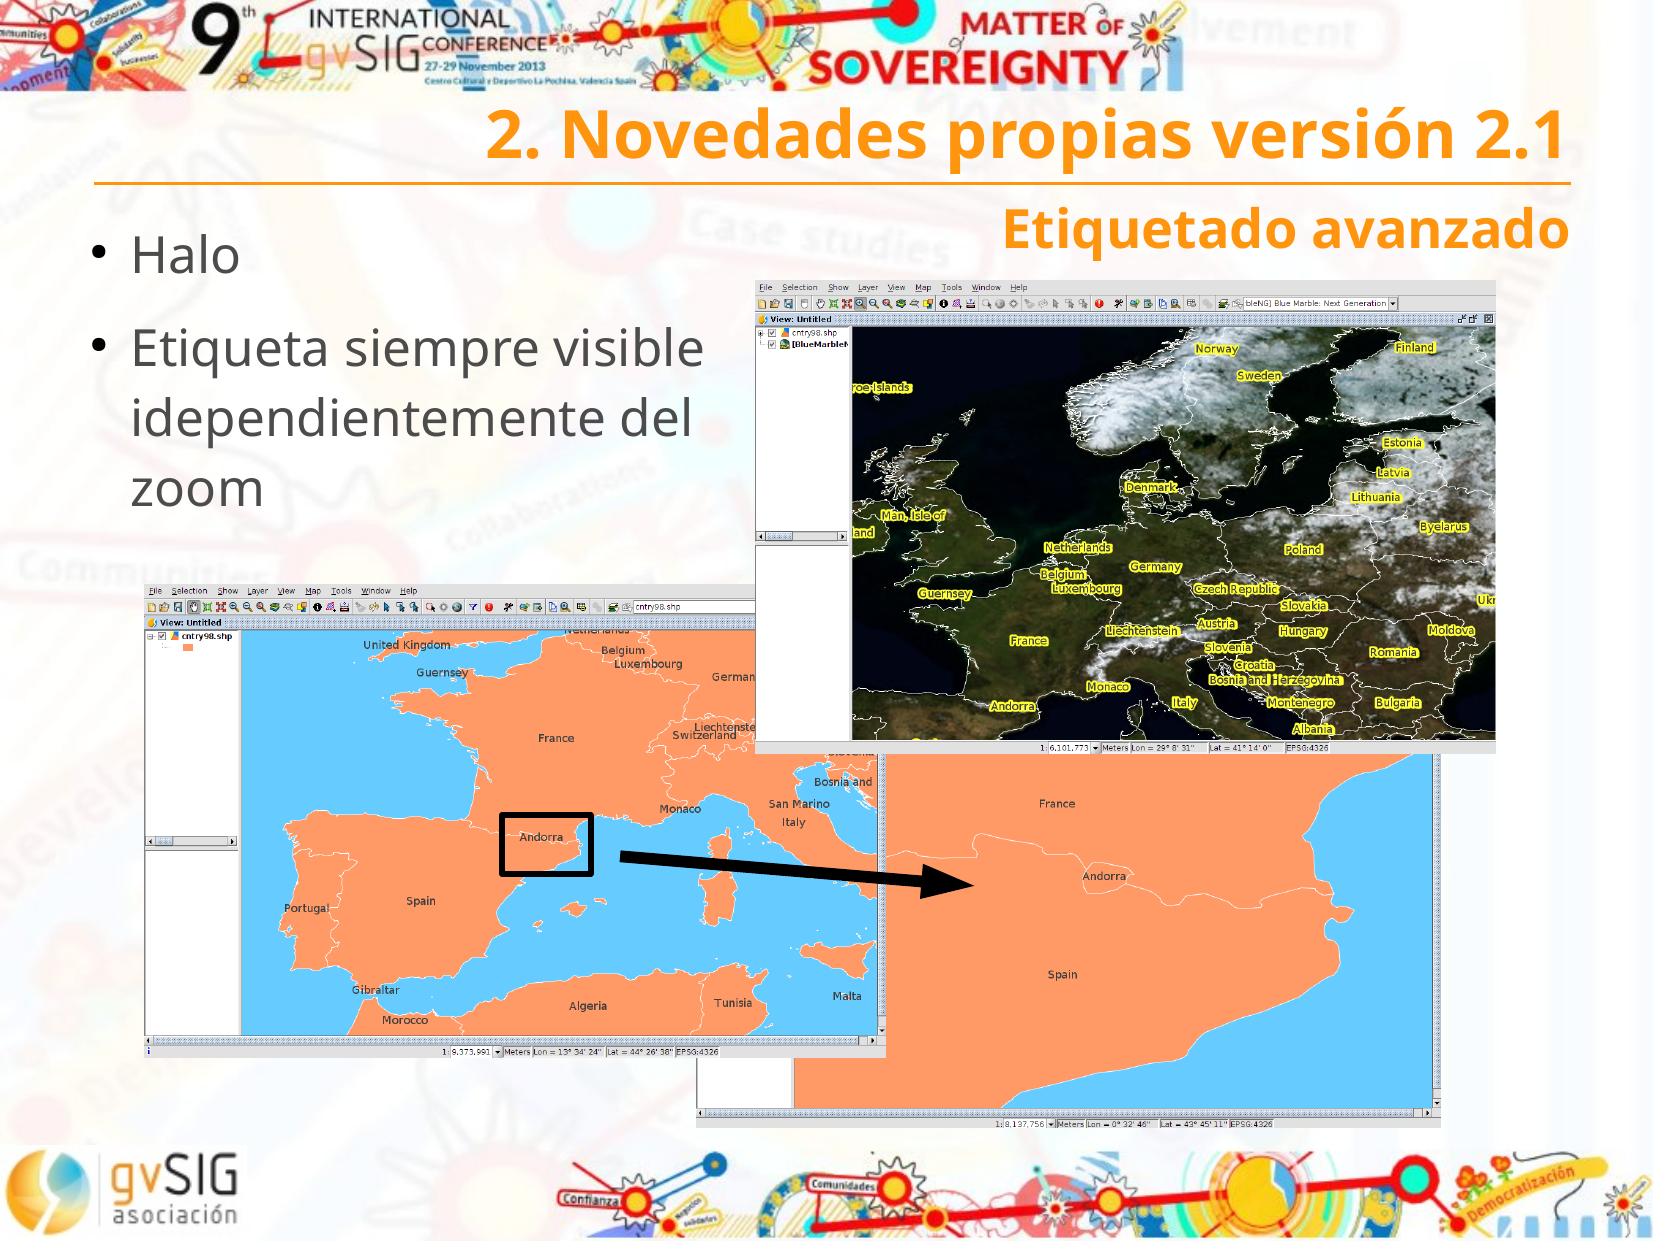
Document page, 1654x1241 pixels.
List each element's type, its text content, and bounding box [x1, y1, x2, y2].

picture [0, 0, 1654, 1241]
title Etiquetado avanzado [82, 183, 1571, 272]
list Halo Etiqueta siempre visible idependientemente del zoom [76, 218, 709, 573]
title 2. Novedades propias versión 2.1 [82, 88, 1571, 178]
